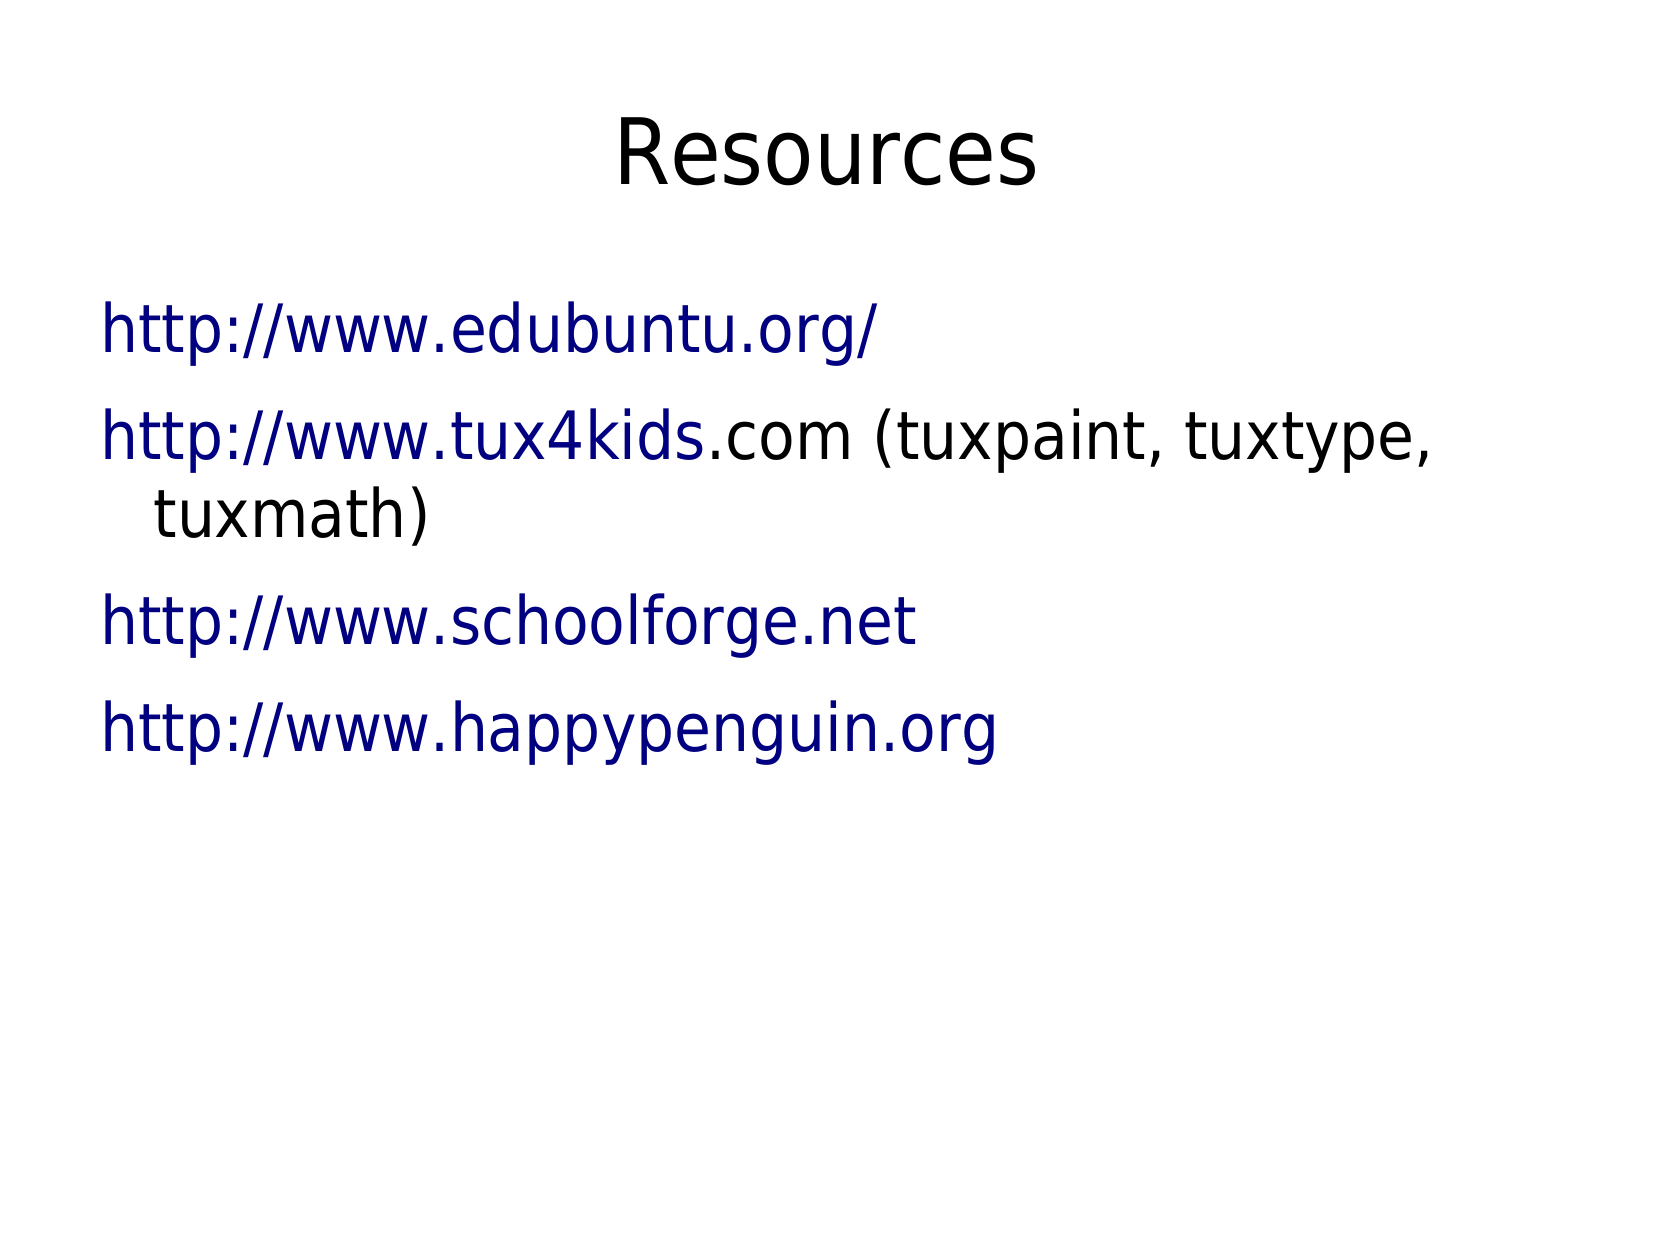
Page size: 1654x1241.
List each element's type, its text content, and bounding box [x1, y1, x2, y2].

list http://www.edubuntu.org/ http://www.tux4kids.com (tuxpaint, tuxtype, tuxmath) http://www.schoolforge.net http://www.happypenguin.org [82, 290, 1571, 1109]
title Resources [82, 49, 1571, 257]
